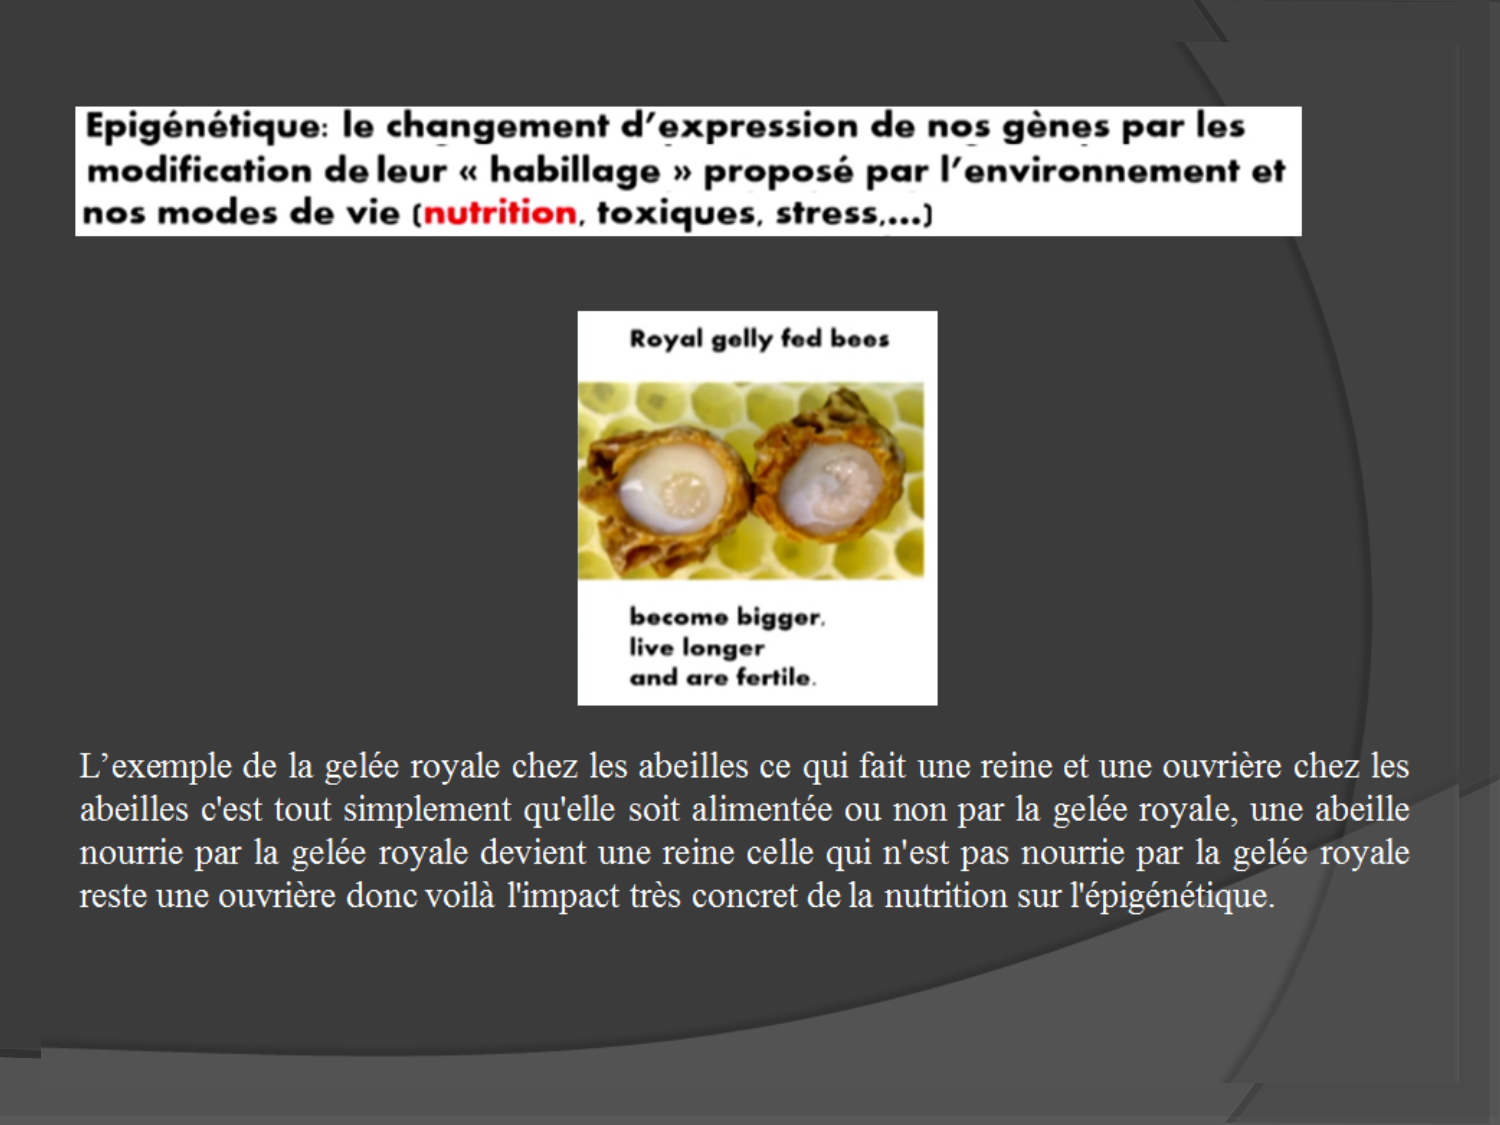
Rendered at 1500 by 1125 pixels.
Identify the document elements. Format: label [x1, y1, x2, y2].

picture [41, 42, 1459, 1083]
